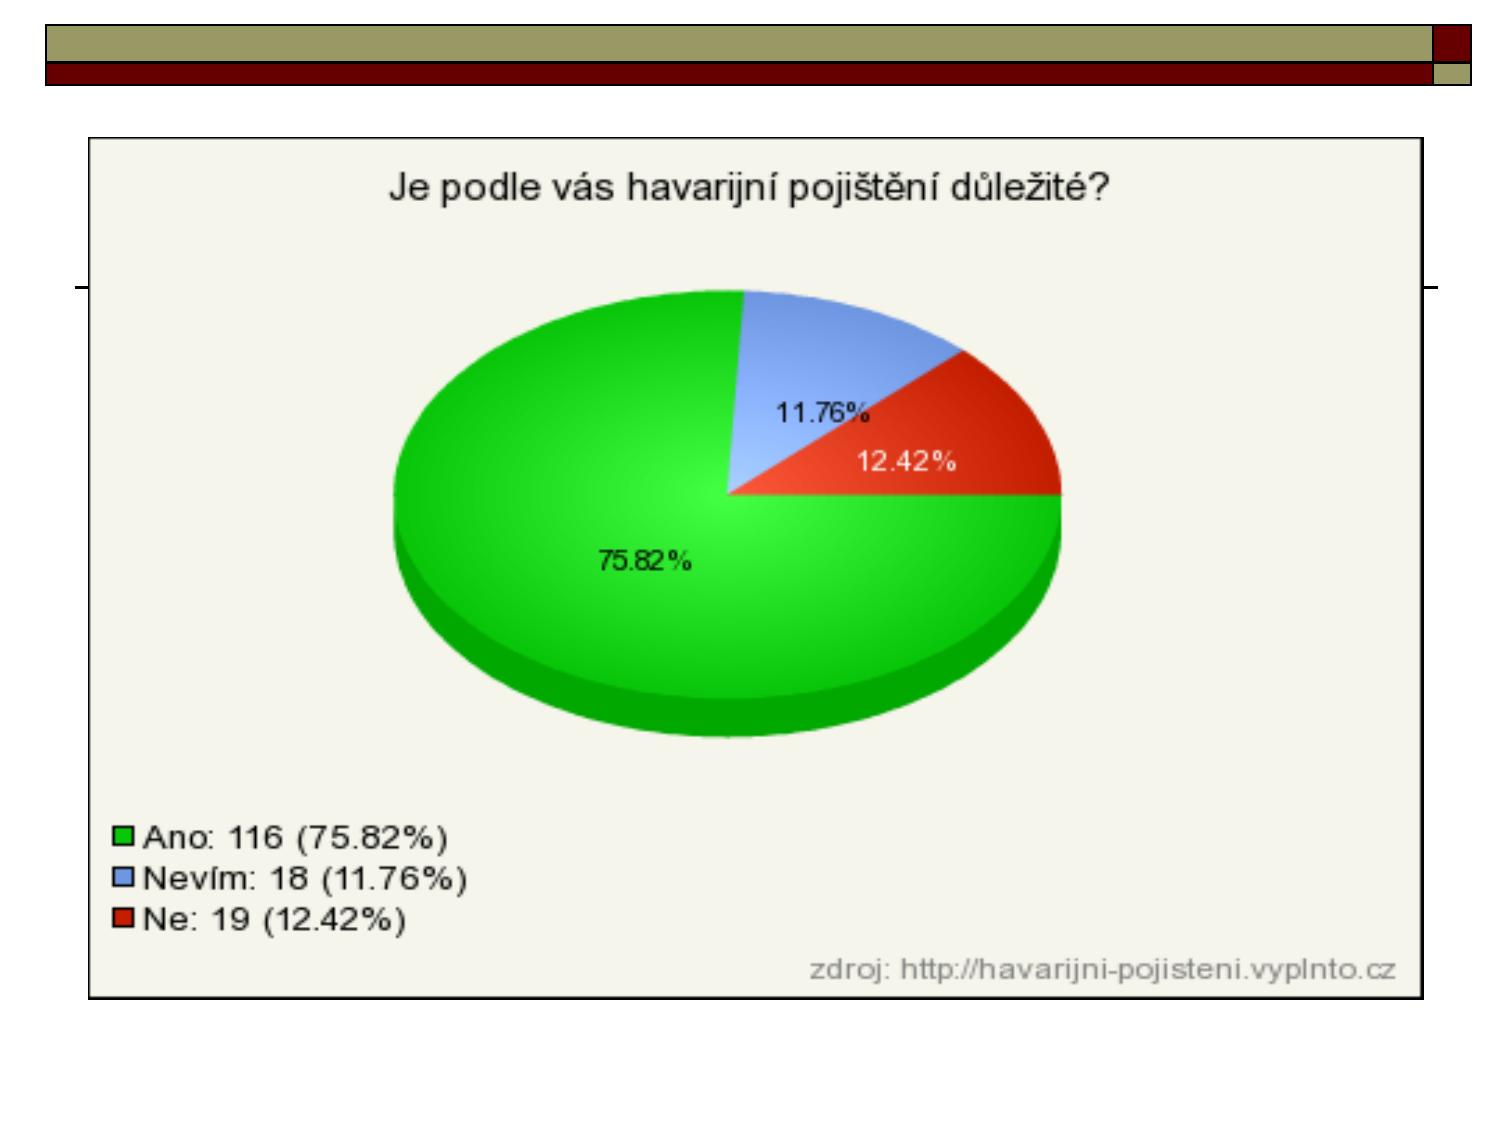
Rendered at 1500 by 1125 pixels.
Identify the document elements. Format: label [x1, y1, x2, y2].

picture [88, 137, 1424, 1000]
